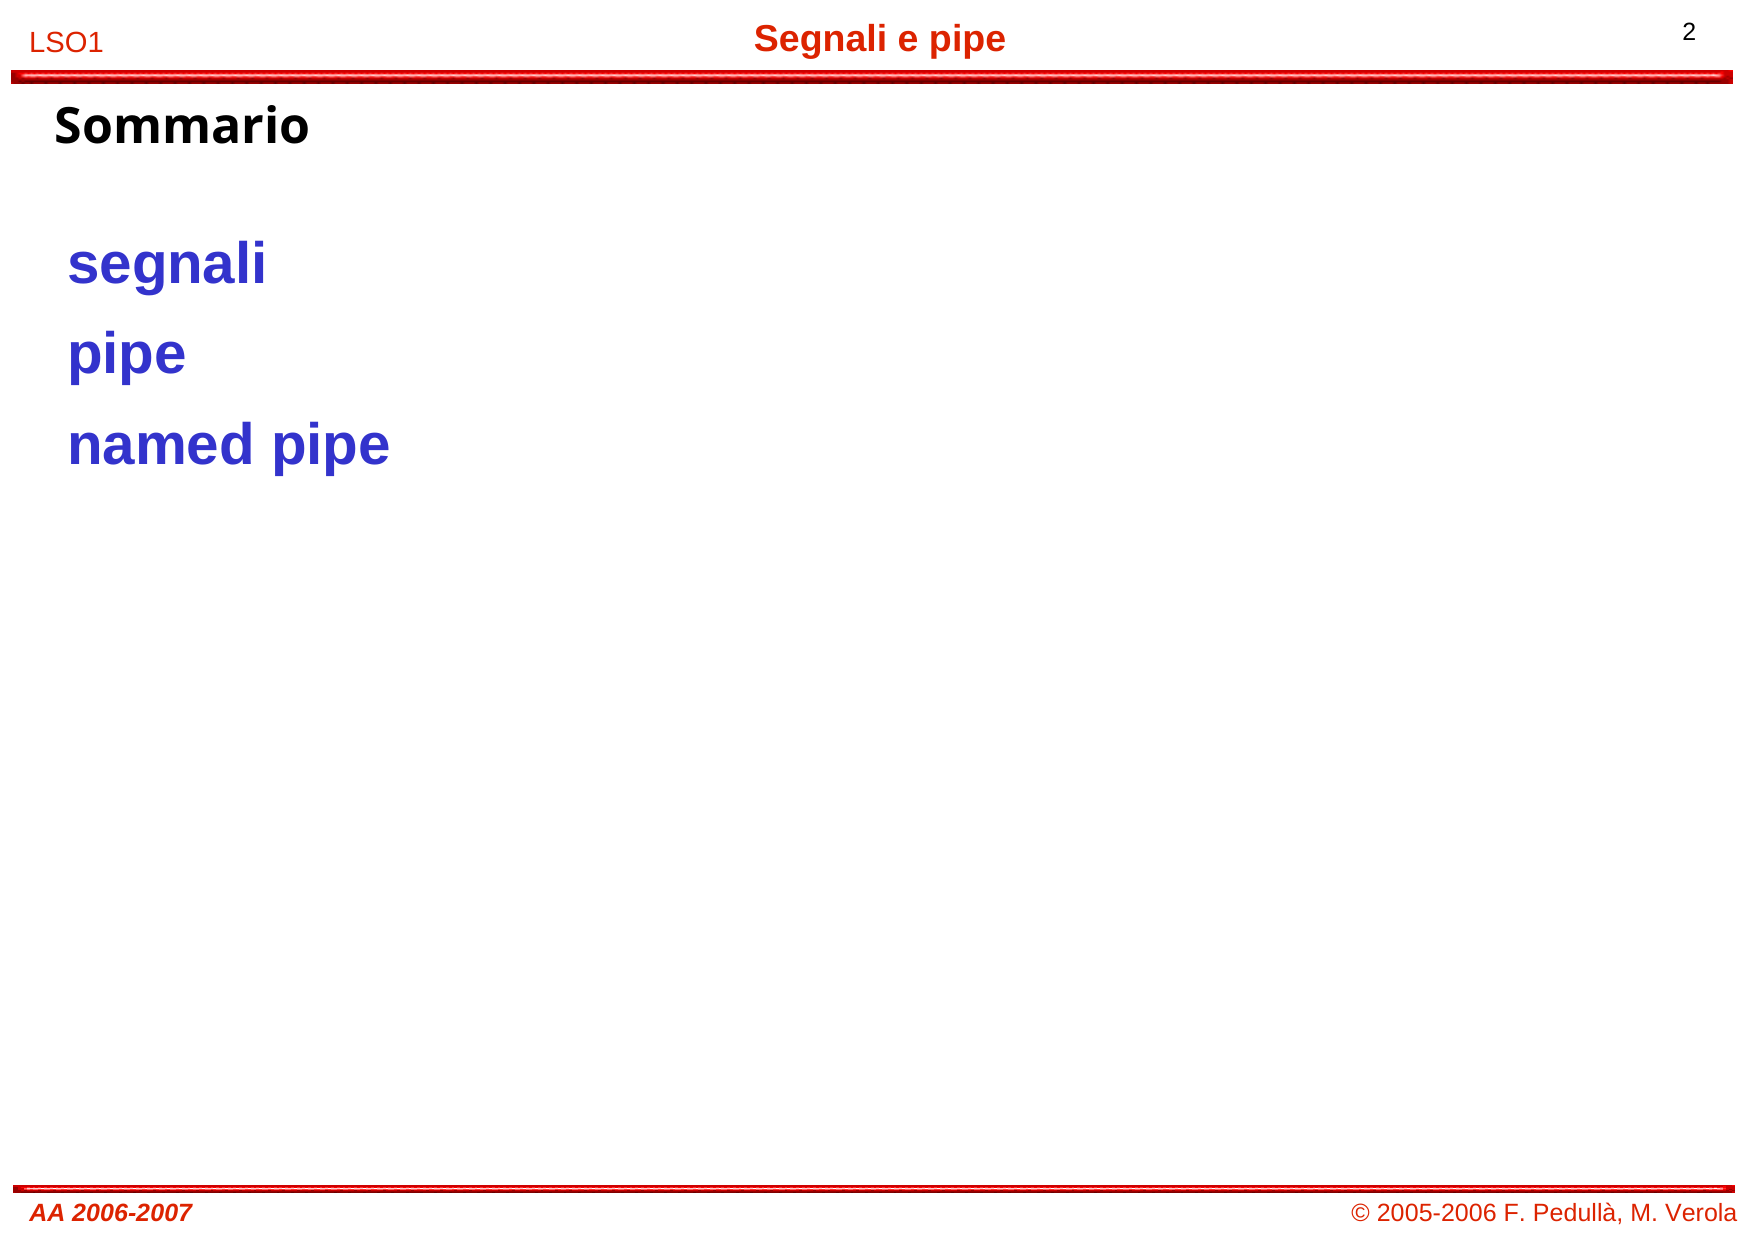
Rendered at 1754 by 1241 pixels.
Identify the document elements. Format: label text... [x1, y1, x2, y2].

list segnali pipe named pipe [64, 230, 1411, 561]
picture [13, 1185, 1735, 1193]
picture [11, 70, 1733, 84]
title Sommario [40, 78, 1714, 174]
